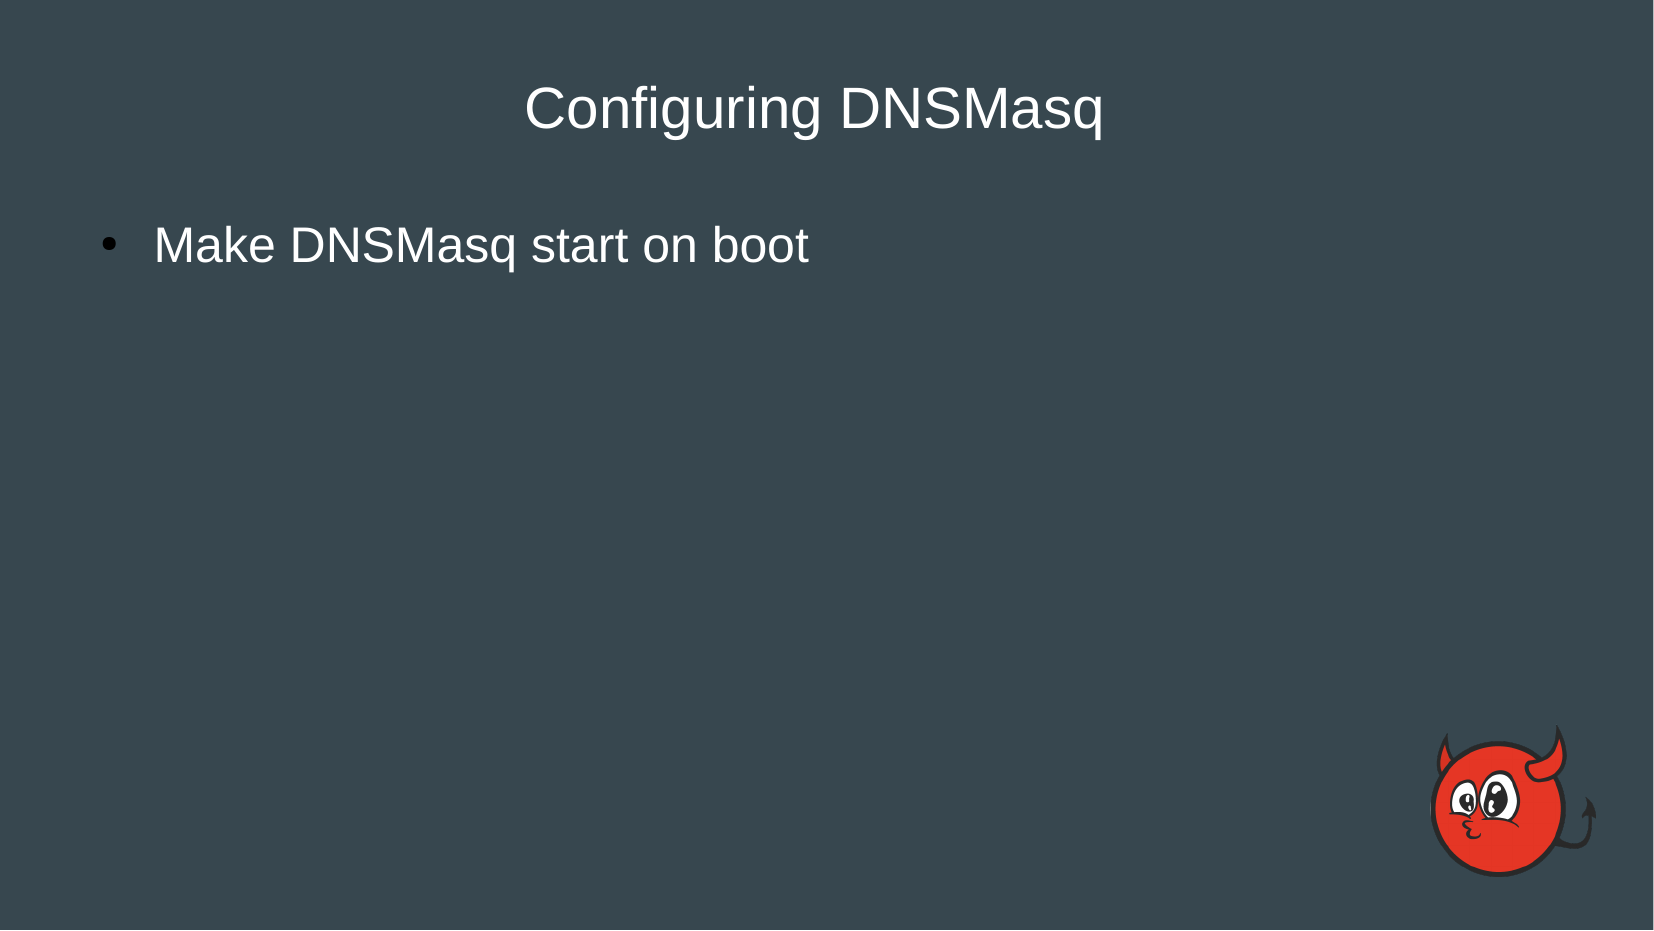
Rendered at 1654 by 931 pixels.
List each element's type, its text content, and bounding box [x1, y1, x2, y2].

list Make DNSMasq start on boot [82, 217, 1571, 757]
picture [1427, 717, 1598, 888]
title Configuring DNSMasq [105, 30, 1525, 186]
